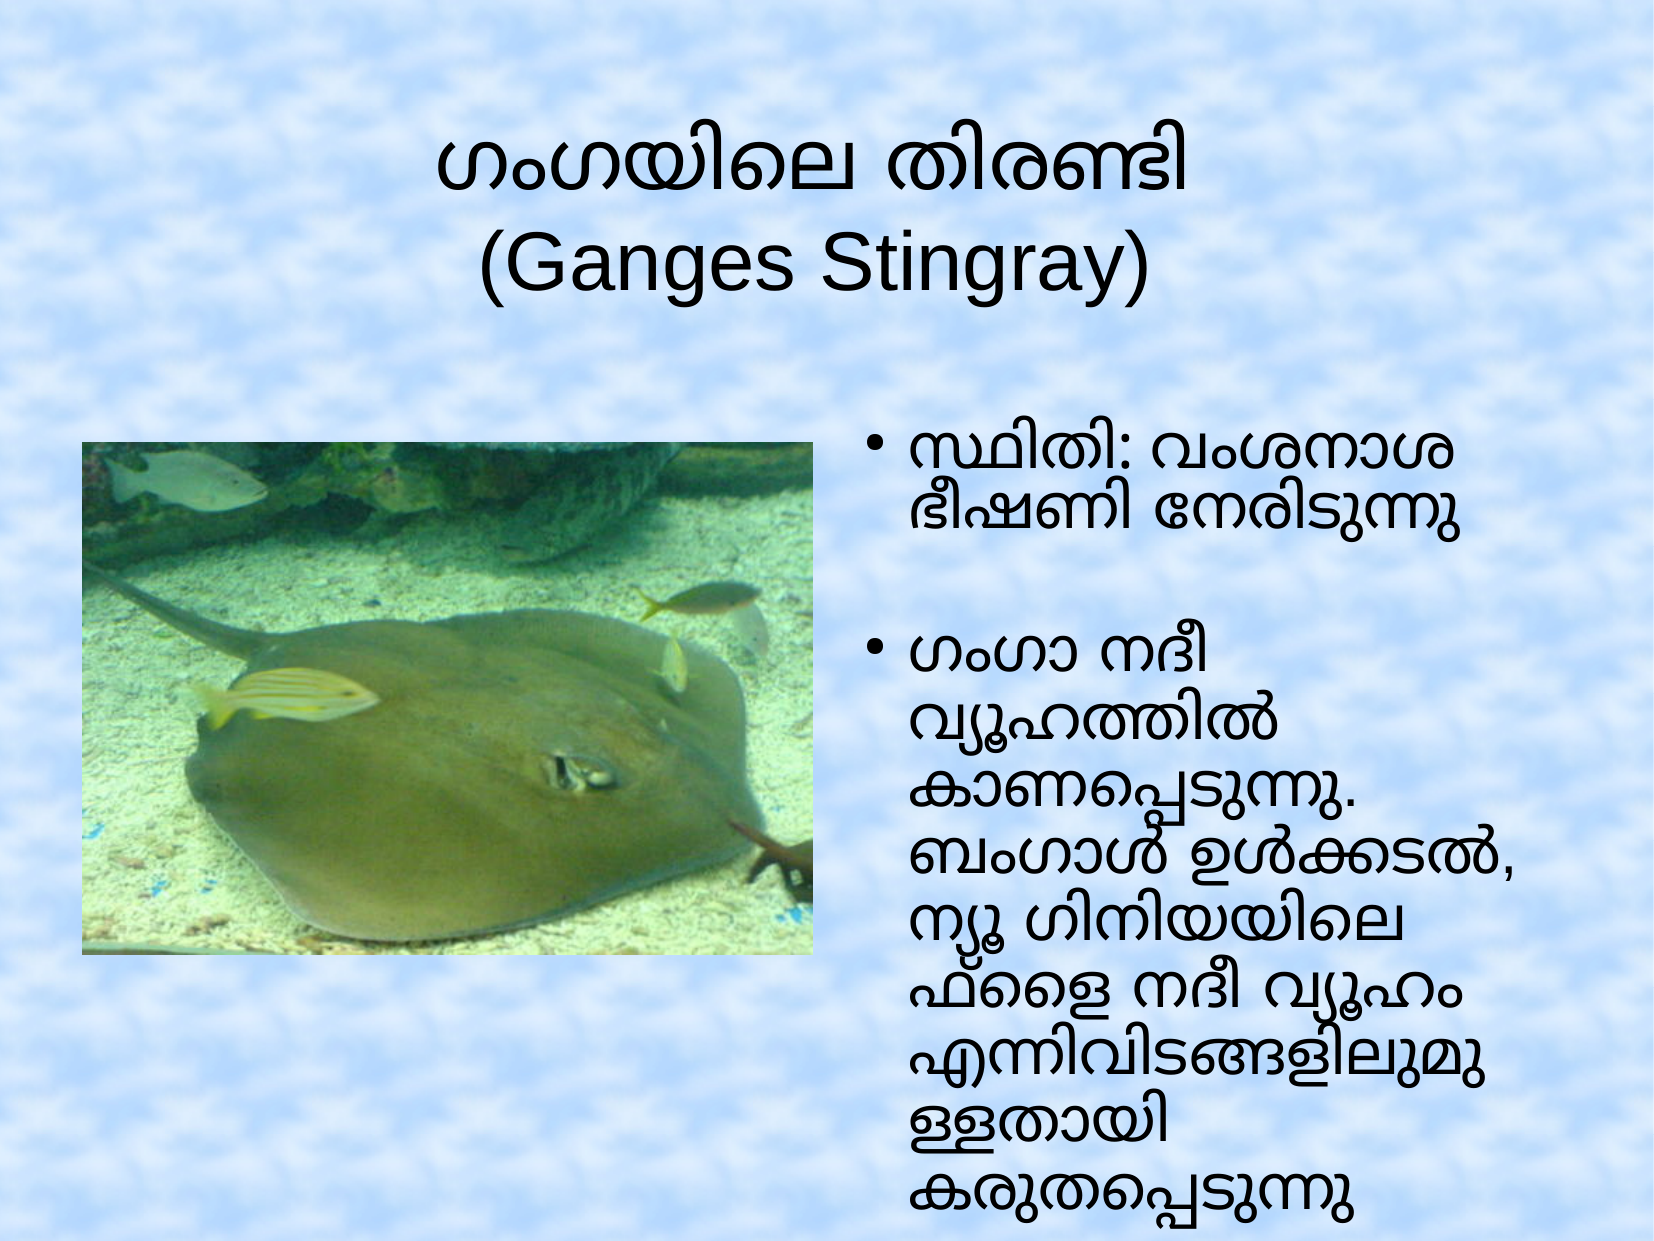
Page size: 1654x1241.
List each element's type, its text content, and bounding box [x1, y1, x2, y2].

picture [0, 0, 1654, 1241]
list സ്ഥിതി: വംശനാശ ഭീഷണി നേരിടുന്നു ഗംഗാ നദീ വ്യൂഹത്തില്‍ കാണപ്പെടുന്നു. ബംഗാള്‍ ഉള്‍ക്കടല്‍, ന്യൂ ഗിനിയയിലെ ഫ്ളൈ നദീ വ്യൂഹം എന്നിവിടങ്ങളിലുമുള്ളതായി കരുതപ്പെടുന്നു [834, 413, 1565, 1232]
title ഗംഗയിലെ തിരണ്ടി (Ganges Stingray) [82, 29, 1571, 384]
